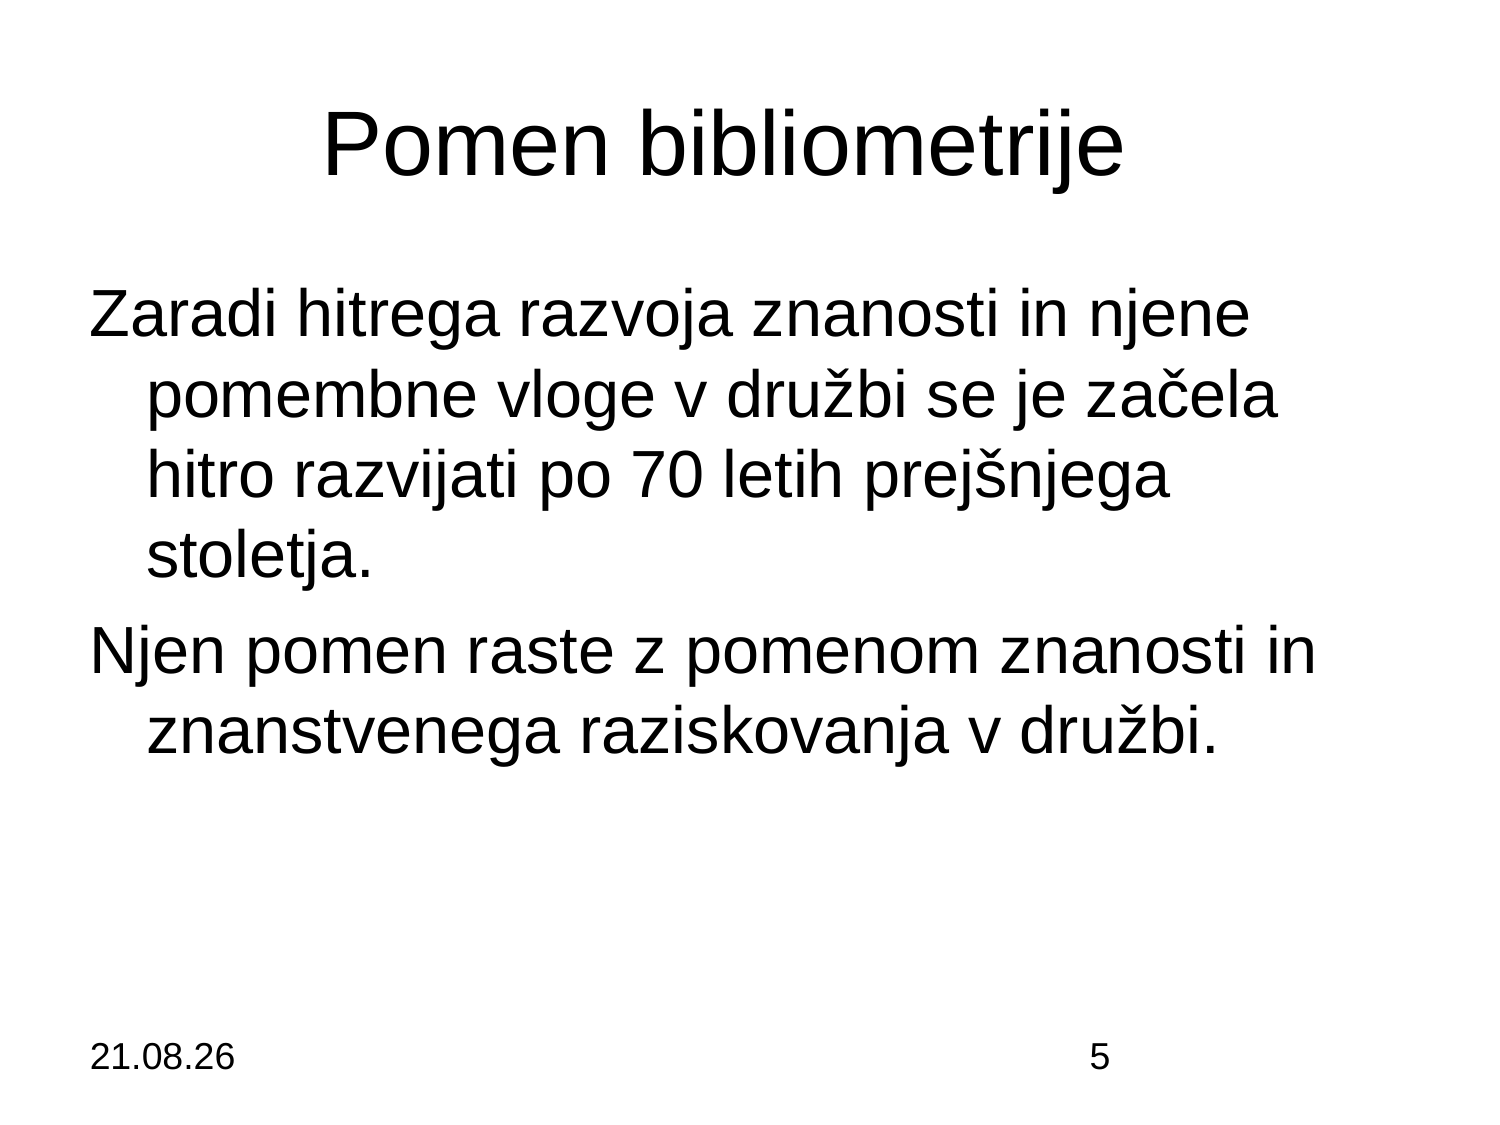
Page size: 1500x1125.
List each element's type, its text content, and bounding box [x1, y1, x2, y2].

title Pomen bibliometrije [75, 45, 1426, 233]
list Zaradi hitrega razvoja znanosti in njene pomembne vloge v družbi se je začela hitro razvijati po 70 letih prejšnjega stoletja. Njen pomen raste z pomenom znanosti in znanstvenega raziskovanja v družbi. [75, 262, 1426, 1065]
